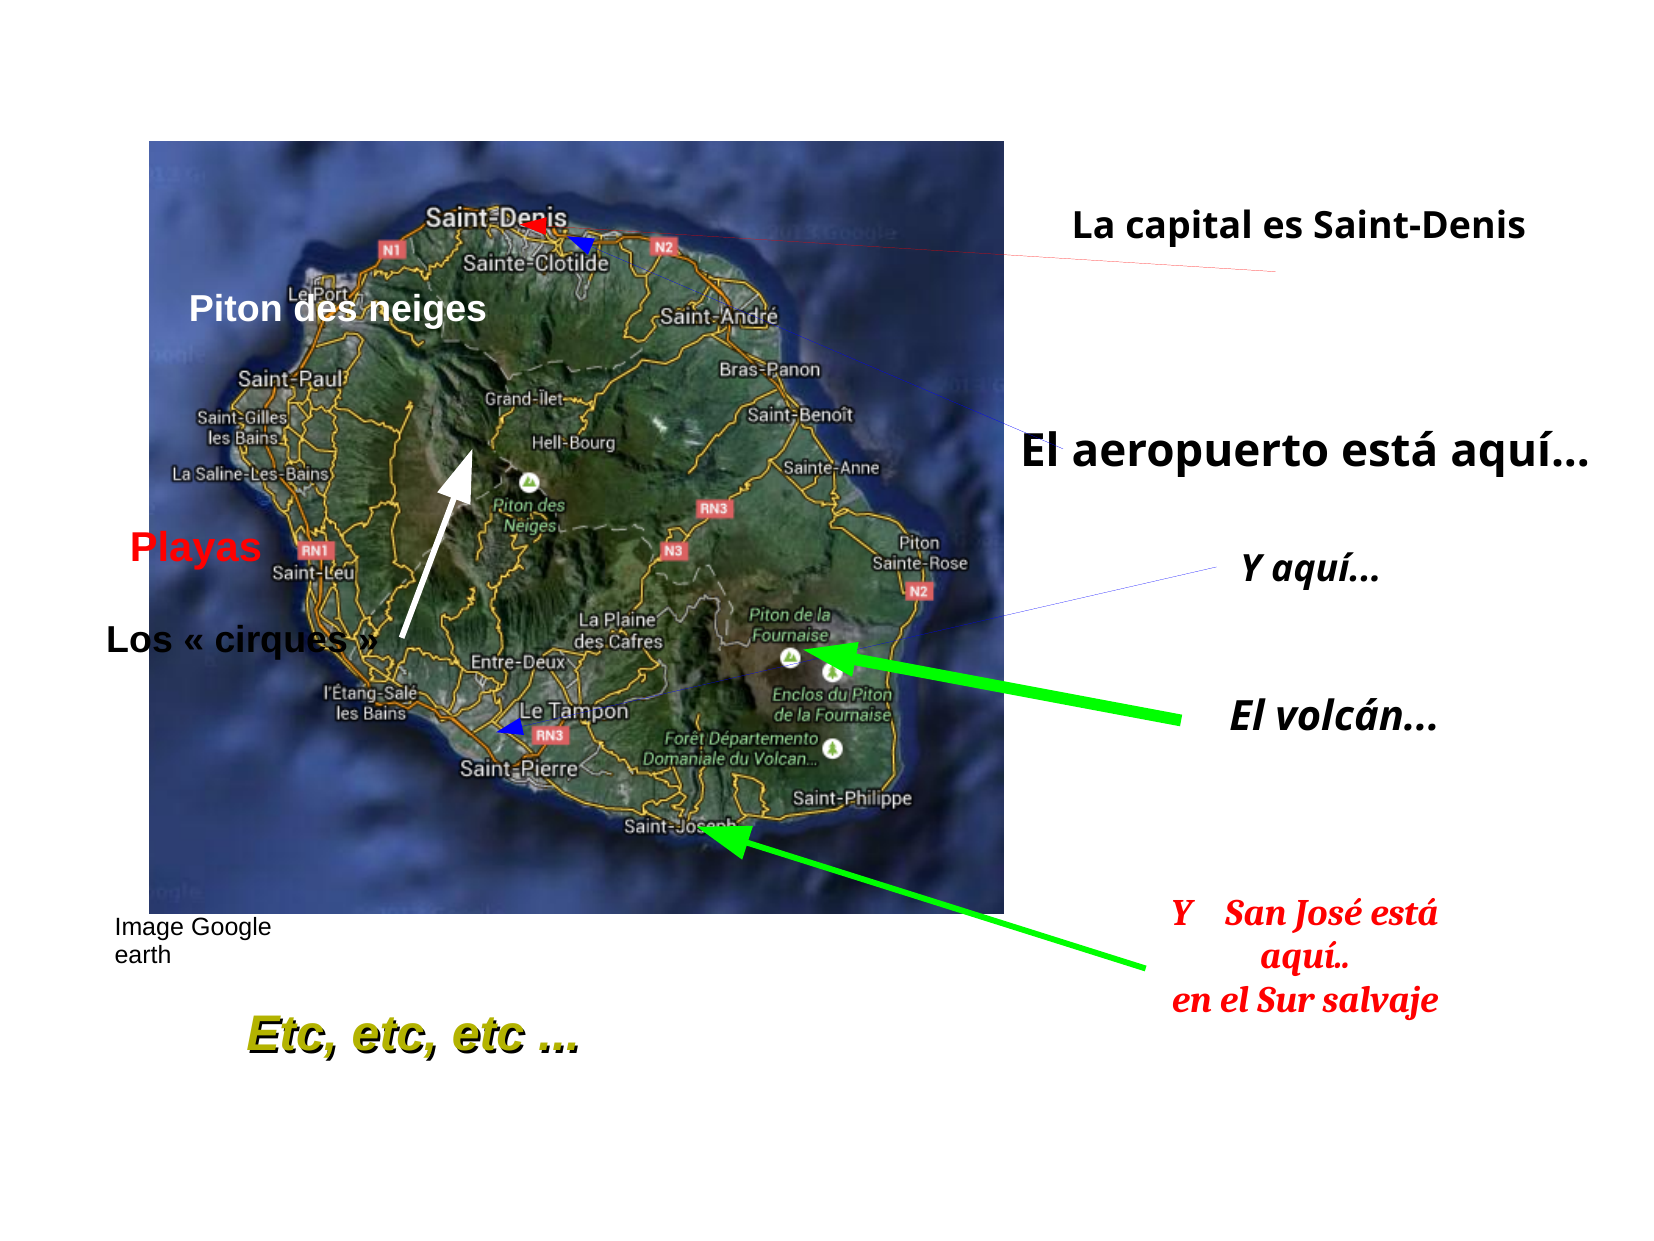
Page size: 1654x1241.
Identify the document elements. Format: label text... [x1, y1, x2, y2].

text_box El volcán... [1003, 590, 1654, 839]
text_box La capital es Saint-Denis [1027, 118, 1571, 330]
text_box Image Google earth [99, 905, 352, 949]
text_box Etc, etc, etc ... [118, 980, 709, 1087]
text_box El aeropuerto está aquí... [1027, 330, 1583, 567]
text_box Piton des neiges [70, 271, 567, 348]
text_box Y aquí... [1039, 507, 1583, 590]
text_box Playas [106, 507, 390, 588]
picture [857, 617, 1003, 680]
picture [149, 141, 1004, 914]
text_box Los « cirques » [82, 602, 497, 679]
text_box Y San José está aquí.. en el Sur salvaje [1003, 755, 1607, 1158]
